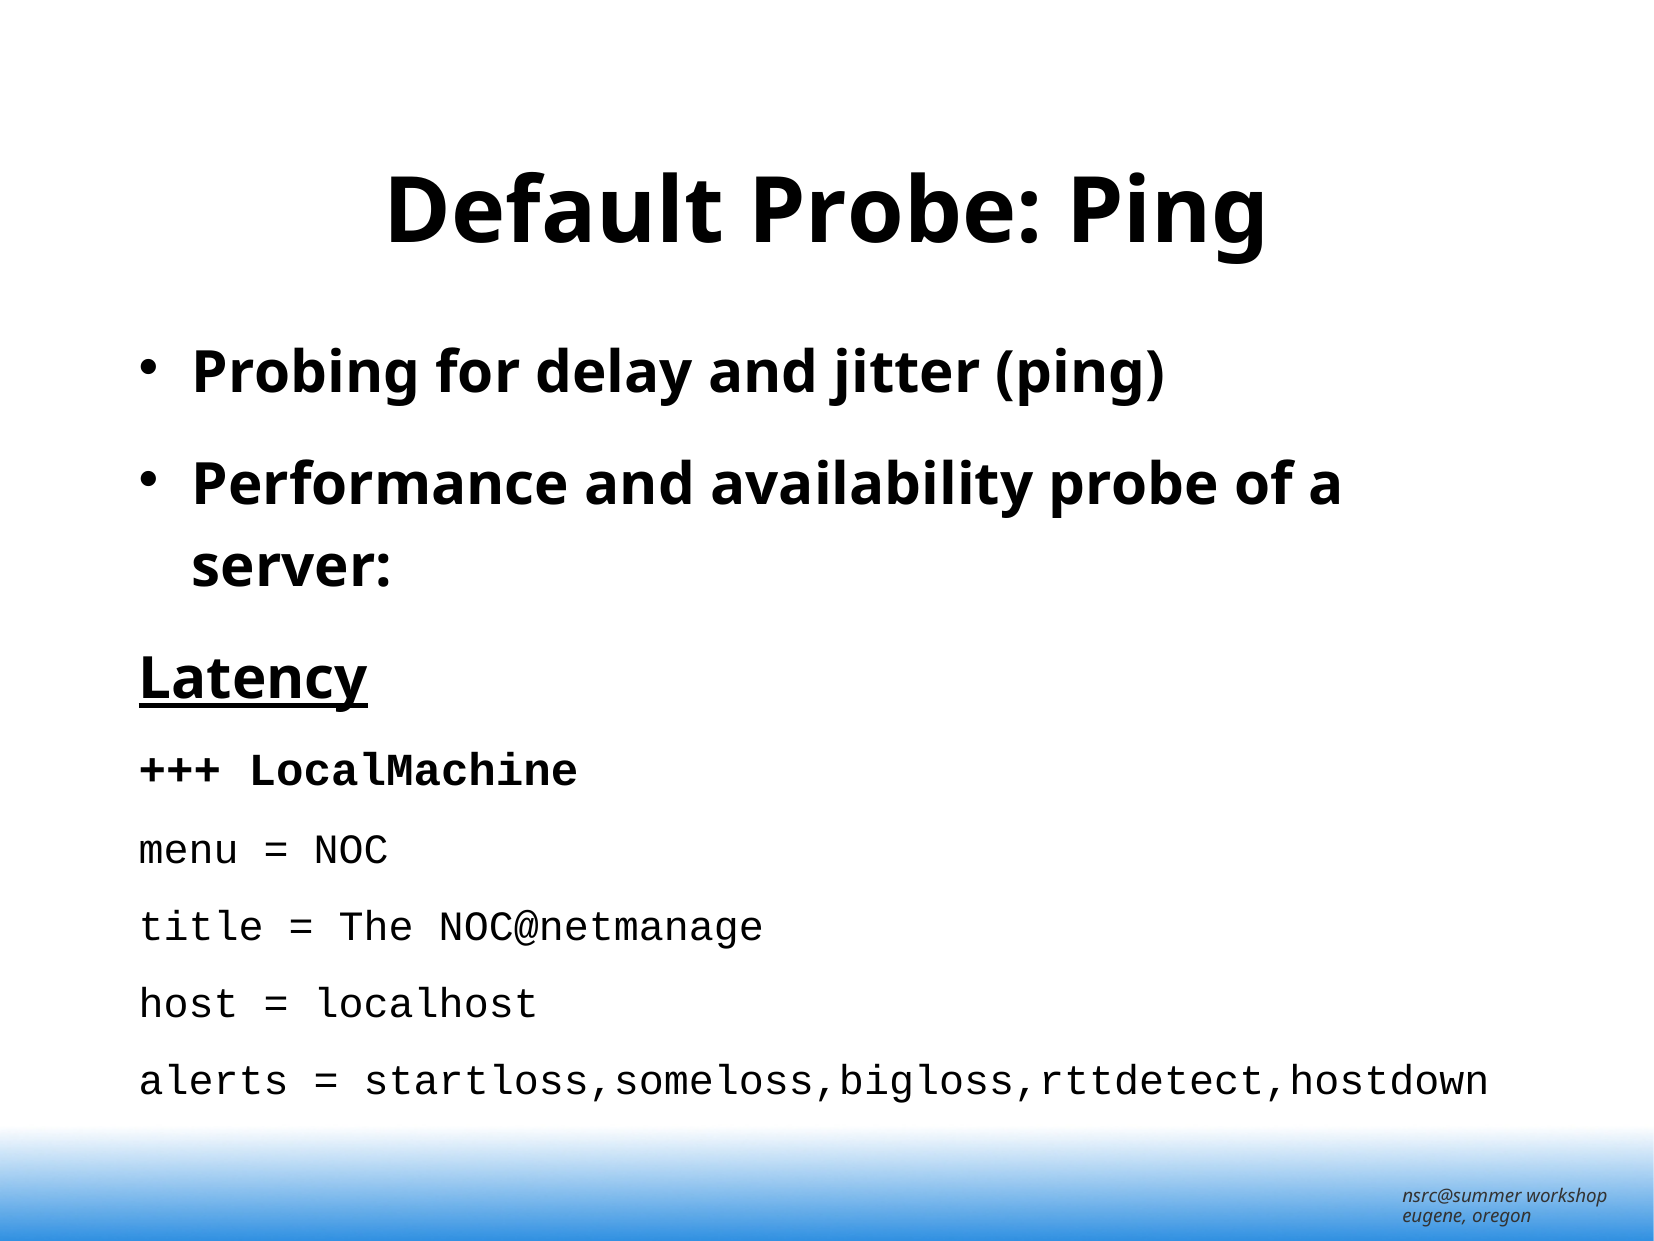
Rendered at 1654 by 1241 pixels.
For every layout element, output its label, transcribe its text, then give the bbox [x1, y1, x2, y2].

list Probing for delay and jitter (ping)‏ Performance and availability probe of a server: Latency +++ LocalMachine menu = NOC title = The NOC@netmanage host = localhost alerts = startloss,someloss,bigloss,rttdetect,hostdown [121, 327, 1559, 1117]
title Default Probe: Ping [121, 102, 1534, 311]
picture [0, 1124, 1654, 1241]
